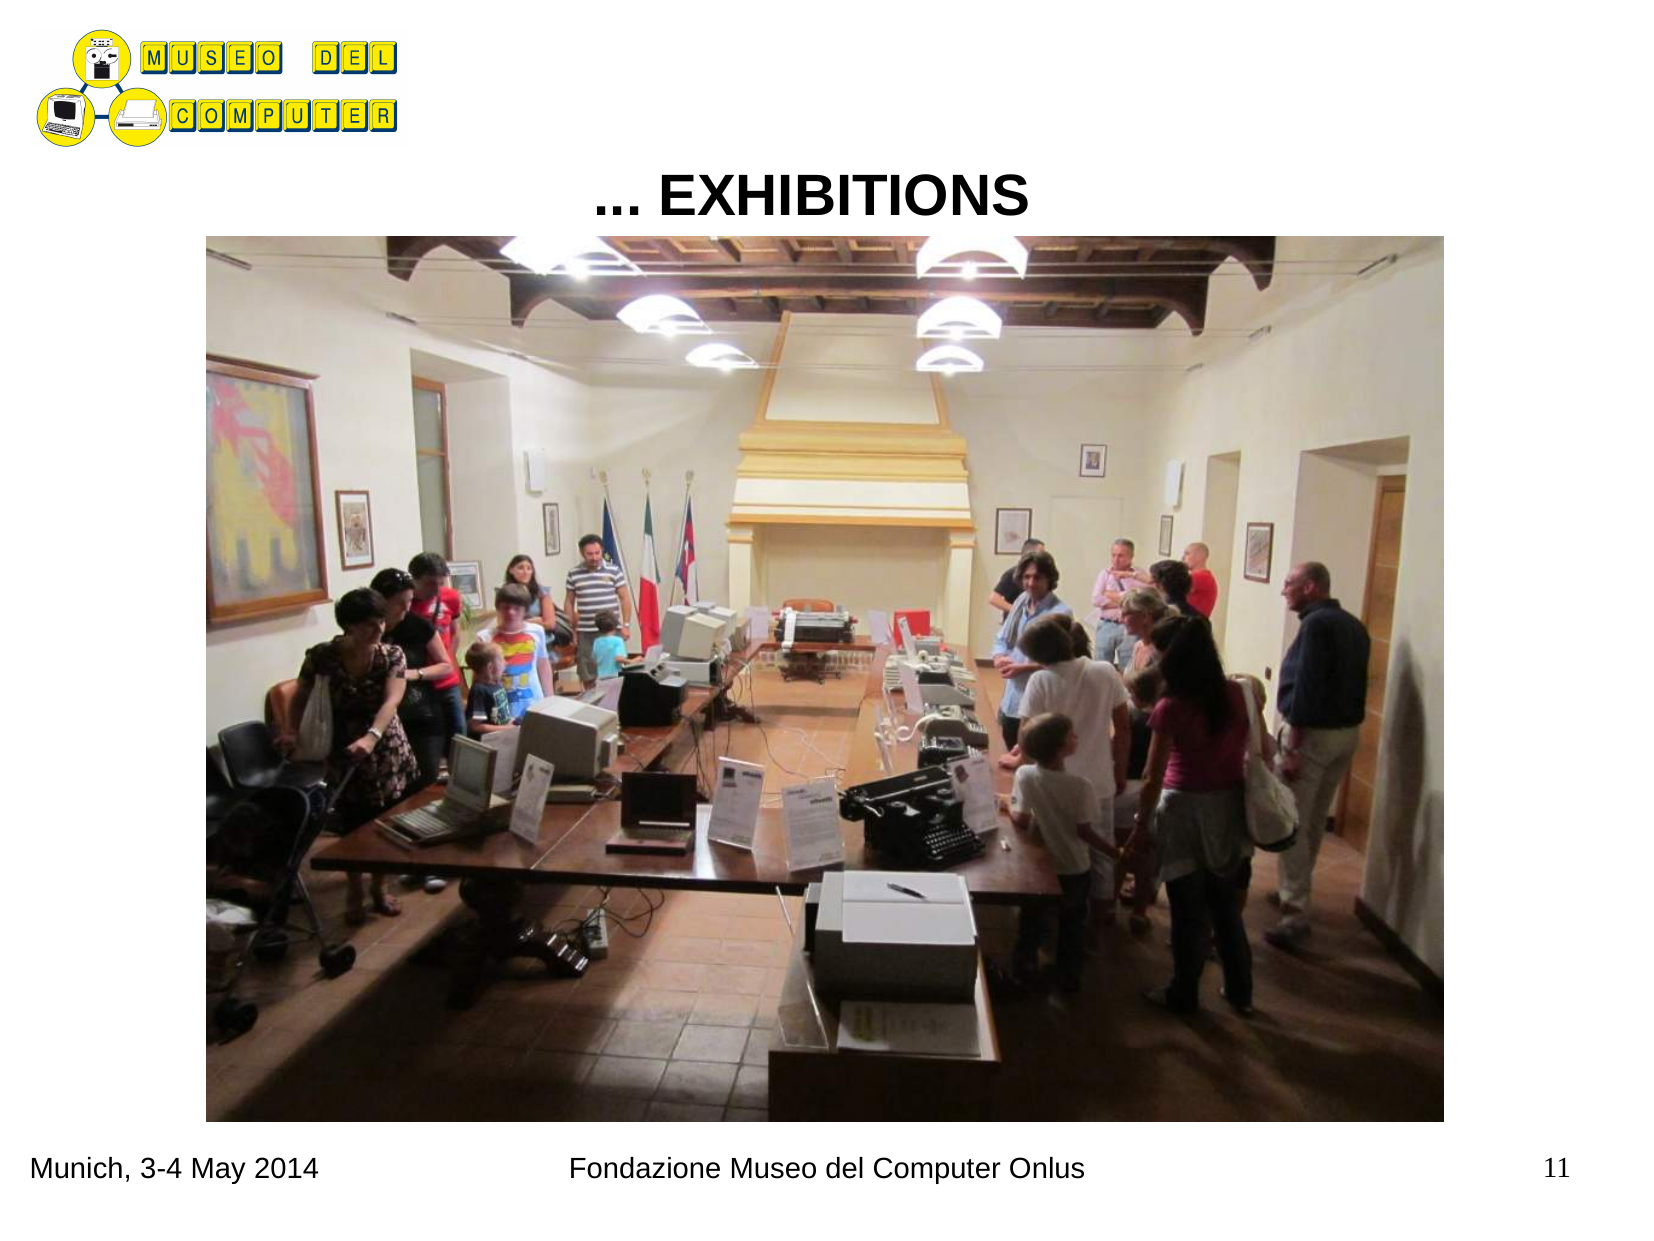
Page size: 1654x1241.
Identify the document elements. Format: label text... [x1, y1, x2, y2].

text_box ... EXHIBITIONS [265, 154, 1359, 236]
picture [206, 236, 1444, 1123]
picture [29, 28, 409, 148]
